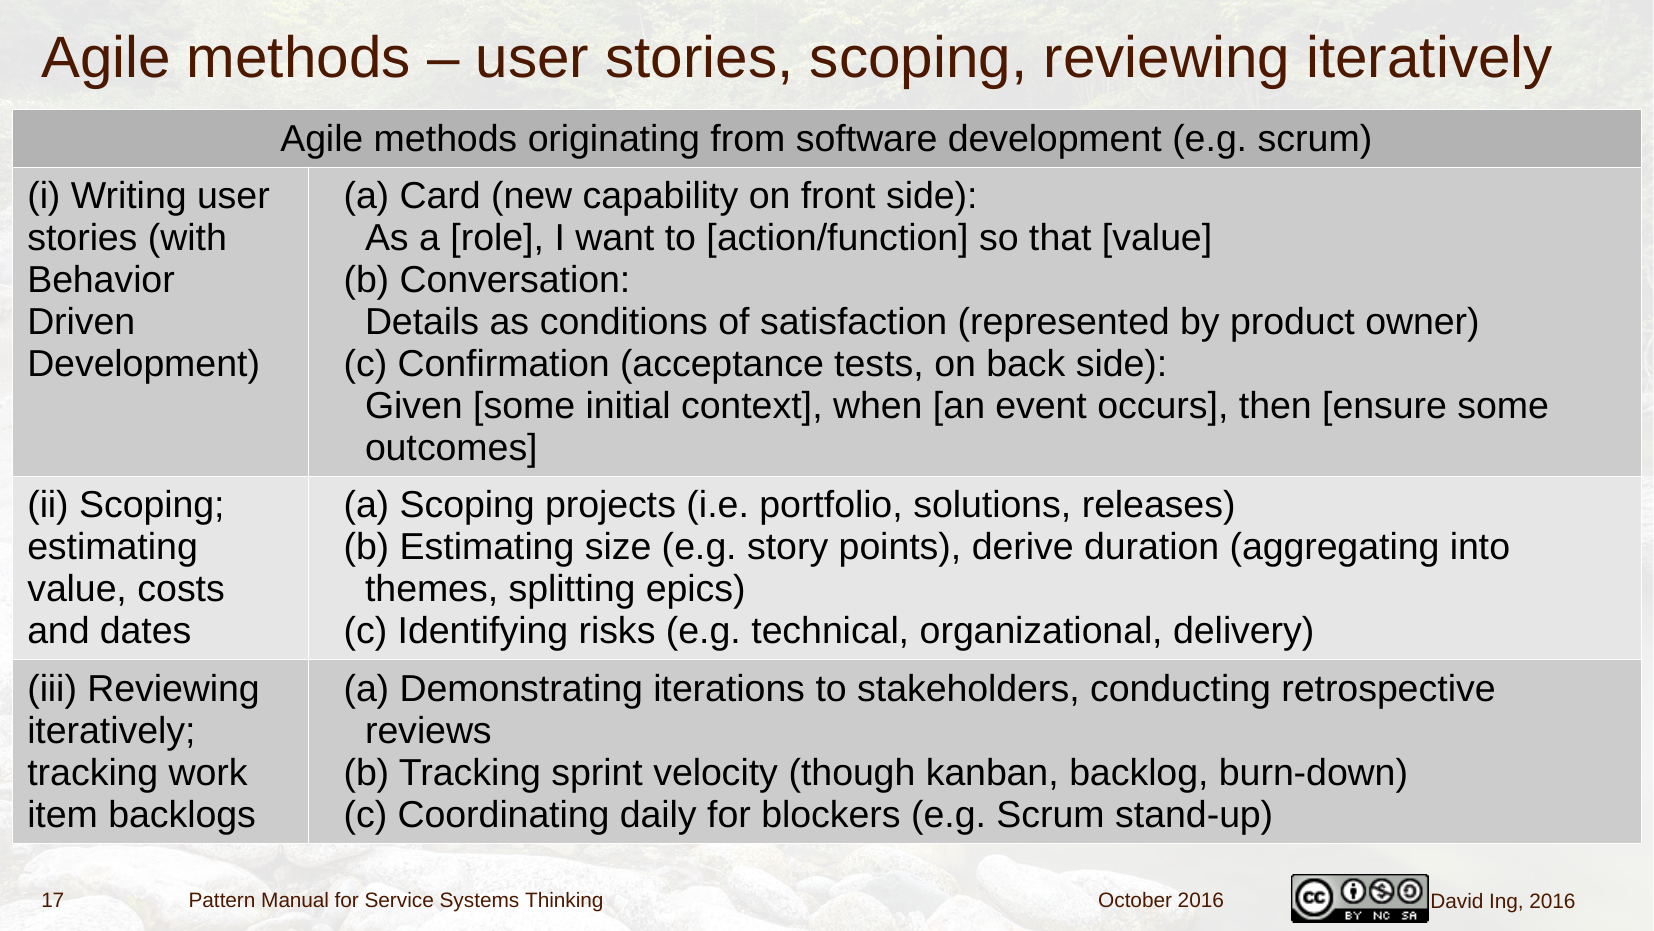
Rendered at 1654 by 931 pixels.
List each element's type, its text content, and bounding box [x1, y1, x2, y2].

table_cell (iii) Reviewing iteratively; tracking work item backlogs [13, 660, 308, 843]
title Agile methods – user stories, scoping, reviewing iteratively [41, 30, 1613, 109]
table_cell (i) Writing user stories (with Behavior Driven Development) [13, 168, 308, 476]
picture [0, 0, 1654, 931]
table_cell (a) Card (new capability on front side): As a [role], I want to [action/function] so that [value] (b) Conversation: Details as conditions of satisfaction (represented by product owner) (c) Confirmation (acceptance tests, on back side): Given [some initial context], when [an event occurs], then [ensure some outcomes] [309, 168, 1641, 476]
table_cell (a) Demonstrating iterations to stakeholders, conducting retrospective reviews (b) Tracking sprint velocity (though kanban, backlog, burn-down) (c) Coordinating daily for blockers (e.g. Scrum stand-up) [309, 660, 1641, 843]
table_header Agile methods originating from software development (e.g. scrum) [13, 110, 1641, 167]
table_cell (ii) Scoping; estimating value, costs and dates [13, 477, 308, 659]
table_cell (a) Scoping projects (i.e. portfolio, solutions, releases) (b) Estimating size (e.g. story points), derive duration (aggregating into themes, splitting epics) (c) Identifying risks (e.g. technical, organizational, delivery) [309, 477, 1641, 659]
